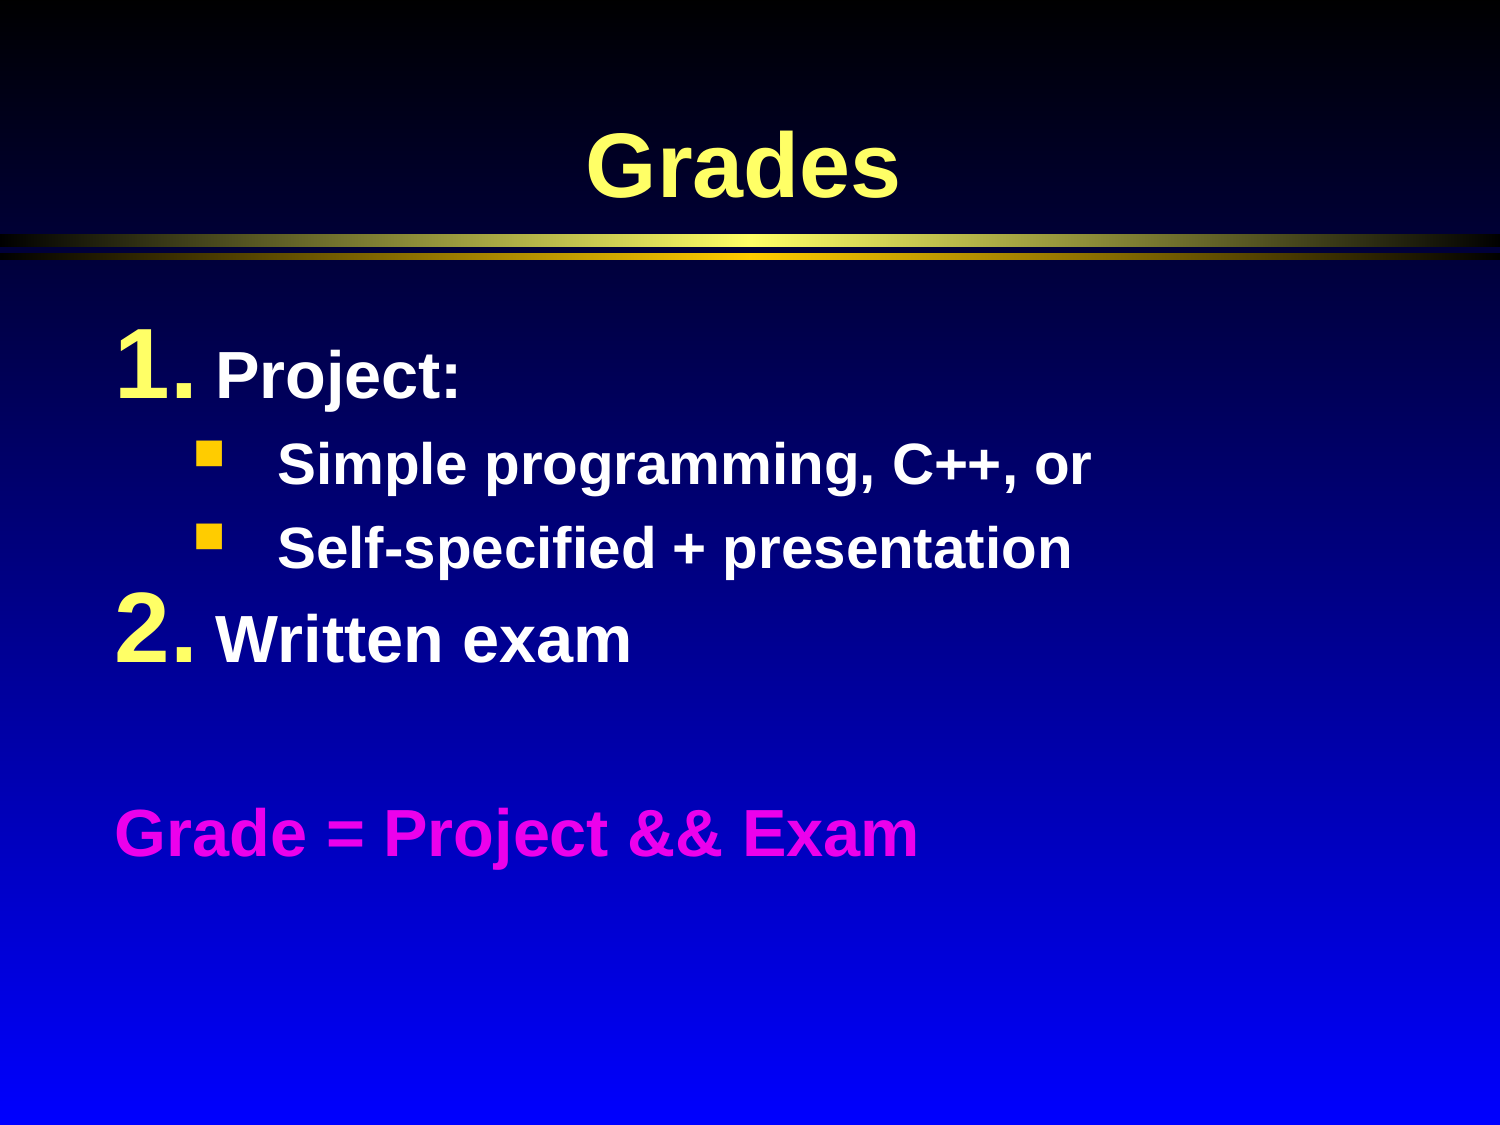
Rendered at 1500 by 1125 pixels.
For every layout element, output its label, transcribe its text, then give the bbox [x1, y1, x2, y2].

title Grades [99, 37, 1388, 225]
list Project: Simple programming, C++, or Self-specified + presentation Written exam Grade = Project && Exam [99, 324, 1388, 1055]
